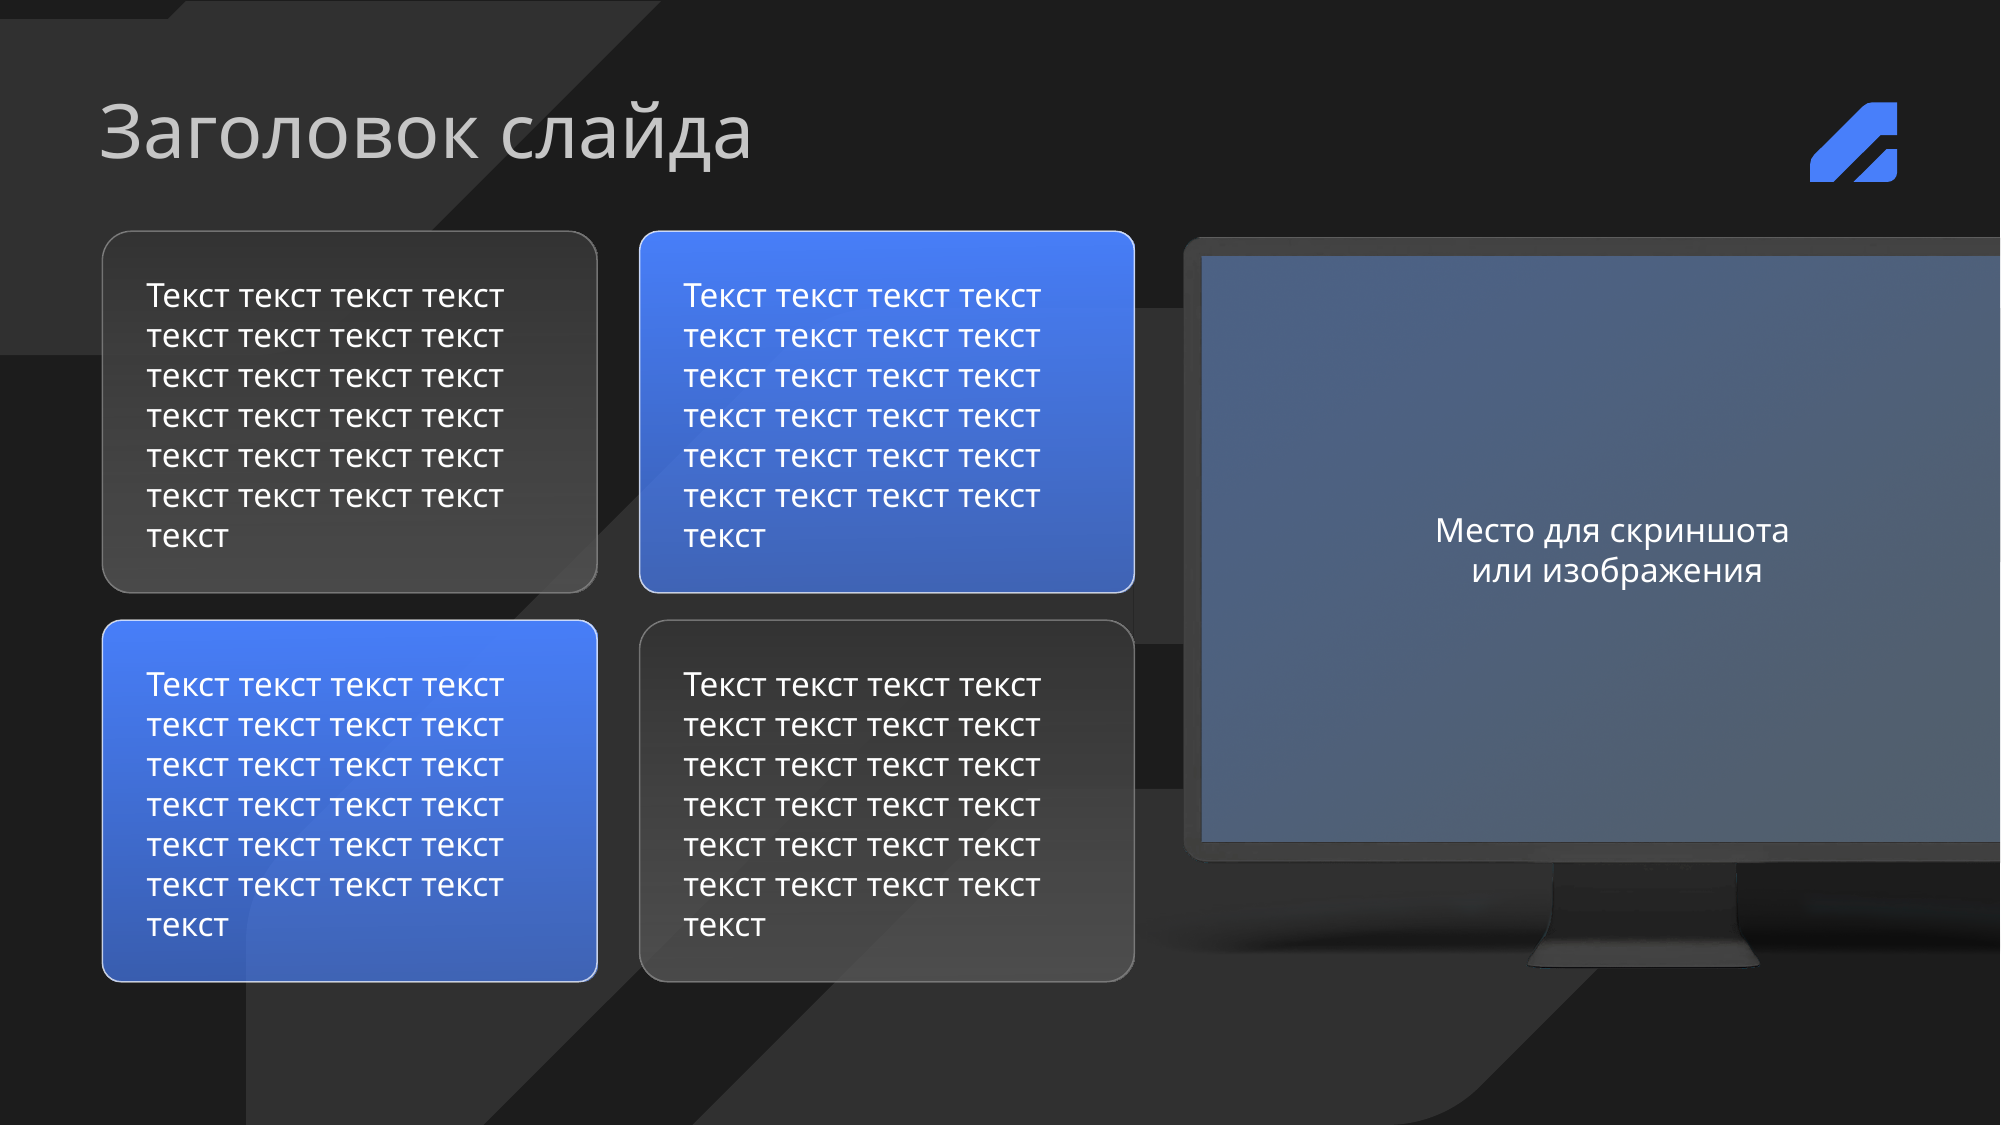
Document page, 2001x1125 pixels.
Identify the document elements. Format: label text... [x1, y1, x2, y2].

text_box Текст текст текст текст текст текст текст текст текст текст текст текст текст текст текст текст текст текст текст текст текст текст текст текст текст [668, 656, 1104, 955]
text_box Текст текст текст текст текст текст текст текст текст текст текст текст текст текст текст текст текст текст текст текст текст текст текст текст текст [131, 267, 567, 565]
text_box [102, 231, 598, 593]
text_box [639, 231, 1135, 593]
title Заголовок слайда [84, 86, 1810, 179]
text_box Текст текст текст текст текст текст текст текст текст текст текст текст текст текст текст текст текст текст текст текст текст текст текст текст текст [131, 656, 567, 955]
text_box [639, 620, 1135, 982]
text_box Место для скриншота или изображения [1234, 501, 2000, 598]
text_box Текст текст текст текст текст текст текст текст текст текст текст текст текст текст текст текст текст текст текст текст текст текст текст текст текст [668, 267, 1104, 565]
picture [1134, 220, 2001, 986]
text_box [102, 620, 598, 982]
